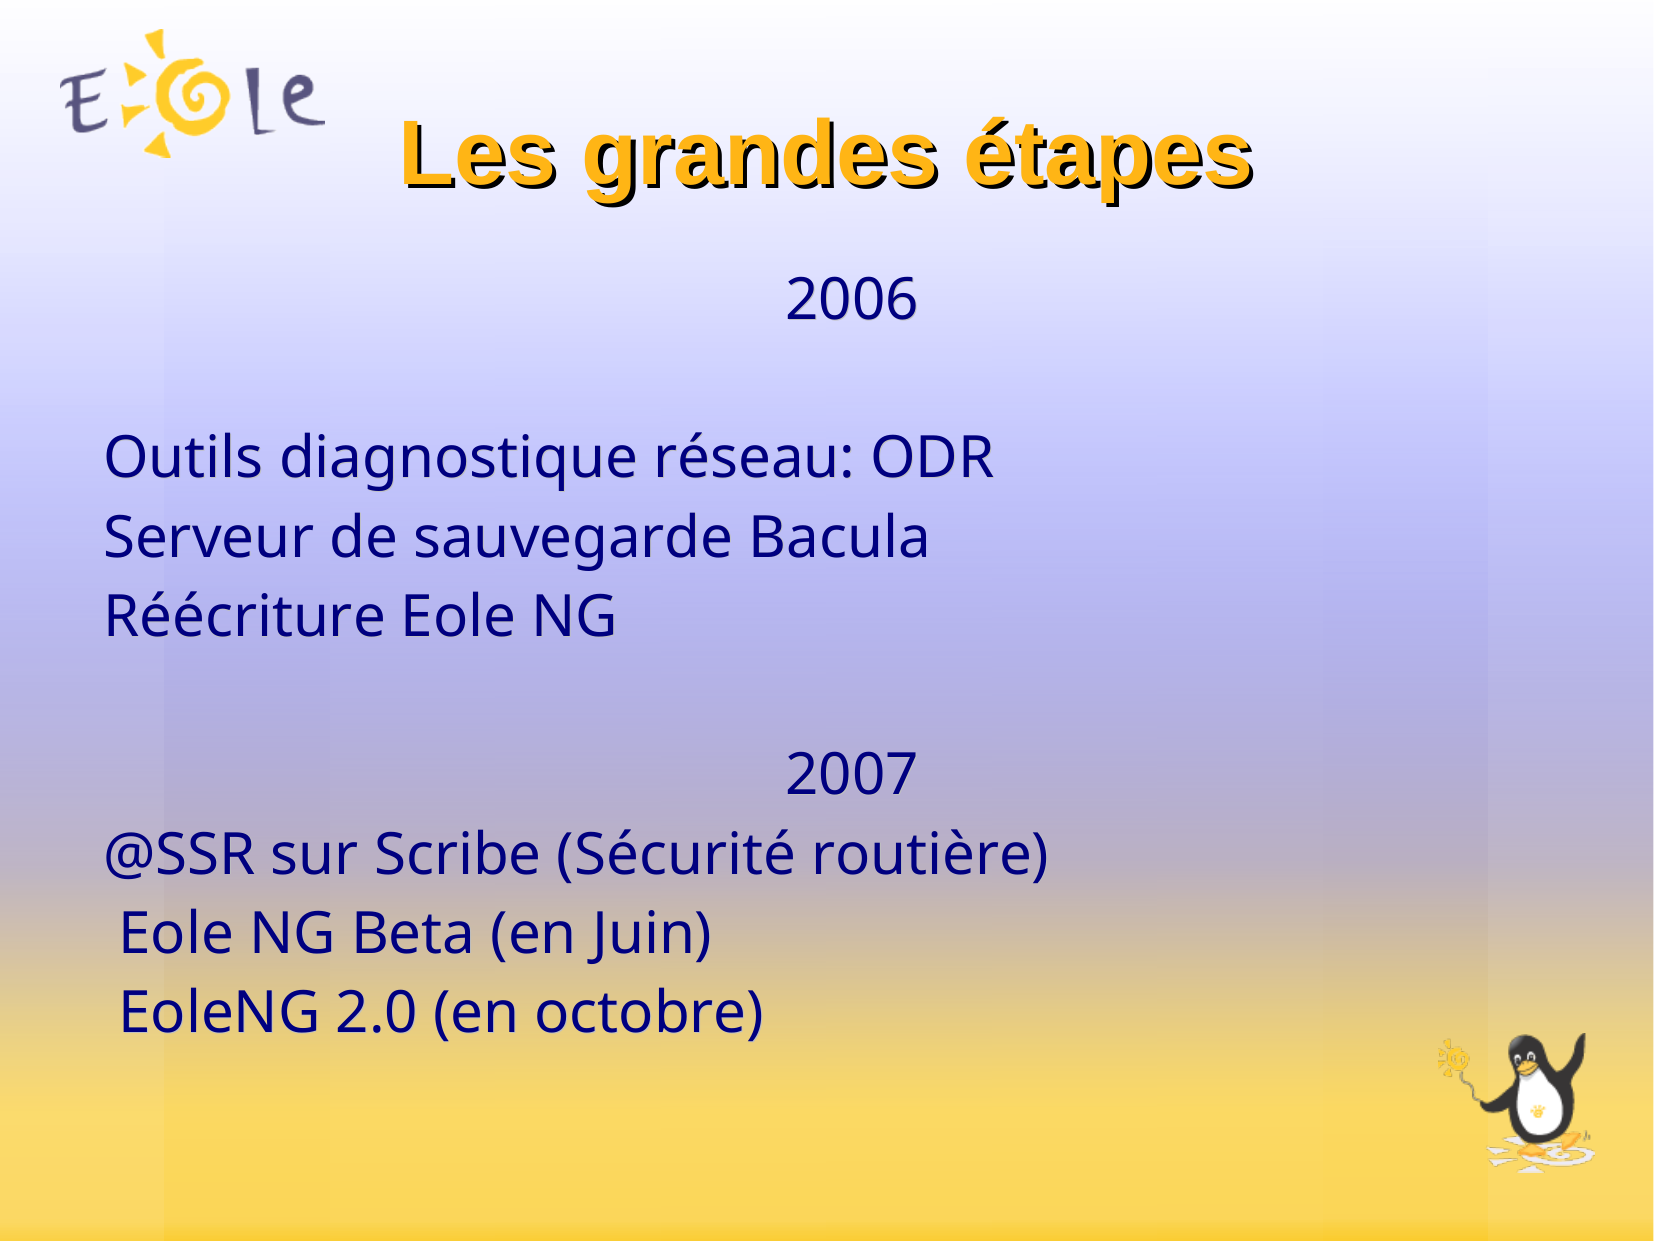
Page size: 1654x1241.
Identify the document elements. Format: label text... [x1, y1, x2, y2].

title Les grandes étapes [82, 49, 1571, 257]
picture [0, 0, 1654, 1241]
text_box 2006 Outils diagnostique réseau: ODR Serveur de sauvegarde Bacula Réécriture Eole NG 2007 @SSR sur Scribe (Sécurité routière) Eole NG Beta (en Juin) EoleNG 2.0 (en octobre) [88, 257, 1616, 1129]
